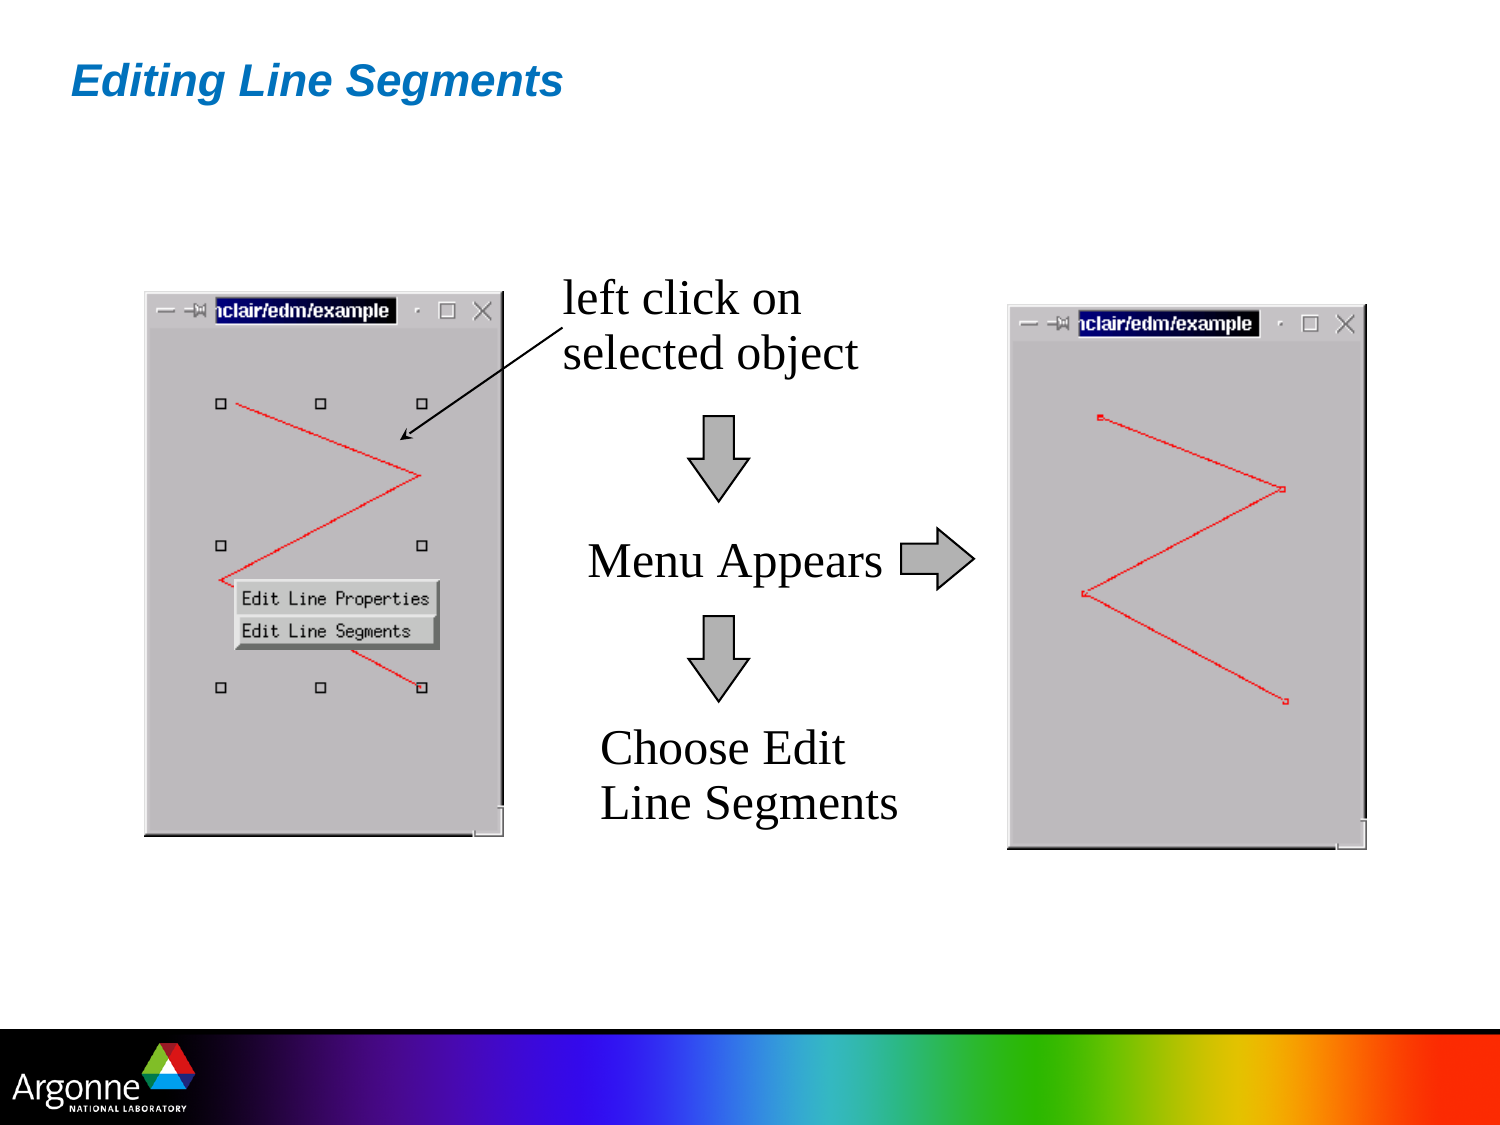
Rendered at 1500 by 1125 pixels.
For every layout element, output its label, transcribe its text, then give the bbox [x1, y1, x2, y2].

text_box [901, 528, 974, 590]
text_box [688, 416, 749, 502]
text_box Choose Edit Line Segments [584, 712, 915, 839]
text_box [688, 616, 749, 702]
picture [1007, 304, 1367, 850]
picture [0, 1029, 1500, 1125]
picture [144, 291, 504, 837]
title Editing Line Segments [55, 40, 1361, 125]
text_box Menu Appears [572, 524, 899, 596]
text_box left click on selected object [547, 262, 875, 389]
